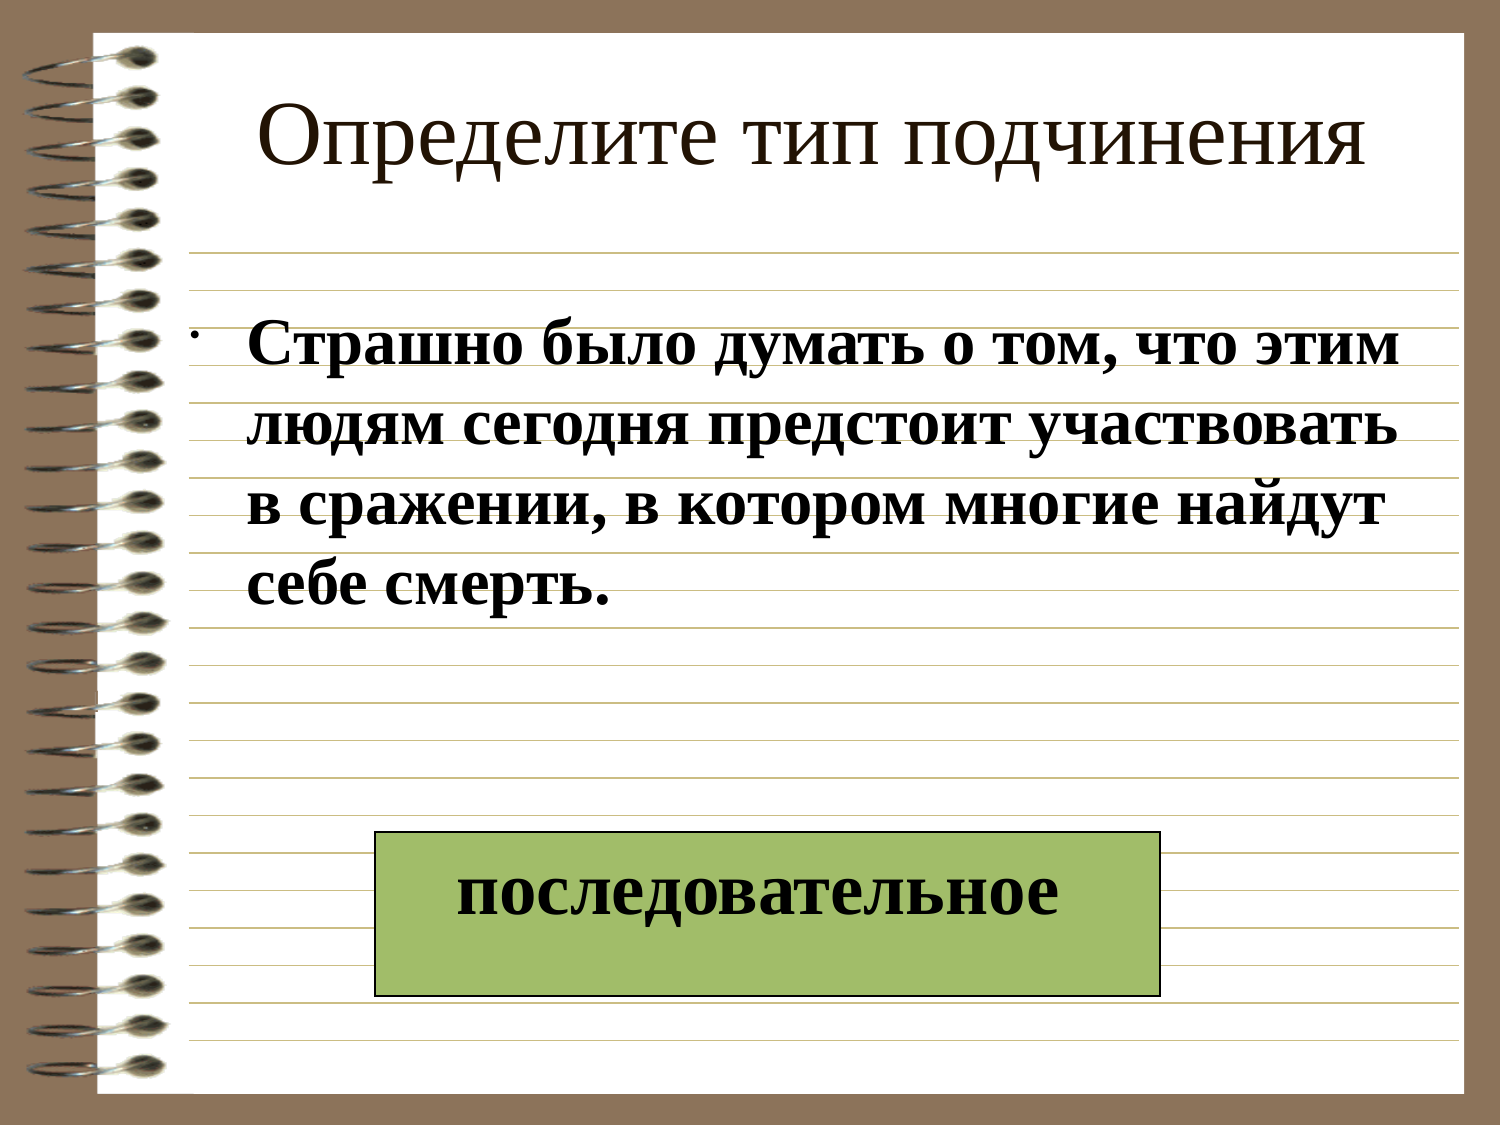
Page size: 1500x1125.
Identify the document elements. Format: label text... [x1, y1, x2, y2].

title Определите тип подчинения [174, 65, 1450, 254]
picture [0, 8, 194, 1115]
list Страшно было думать о том, что этим людям сегодня предстоит участвовать в сражении, в котором многие найдут себе смерть. [174, 290, 1450, 966]
text_box последовательное [375, 831, 1161, 996]
